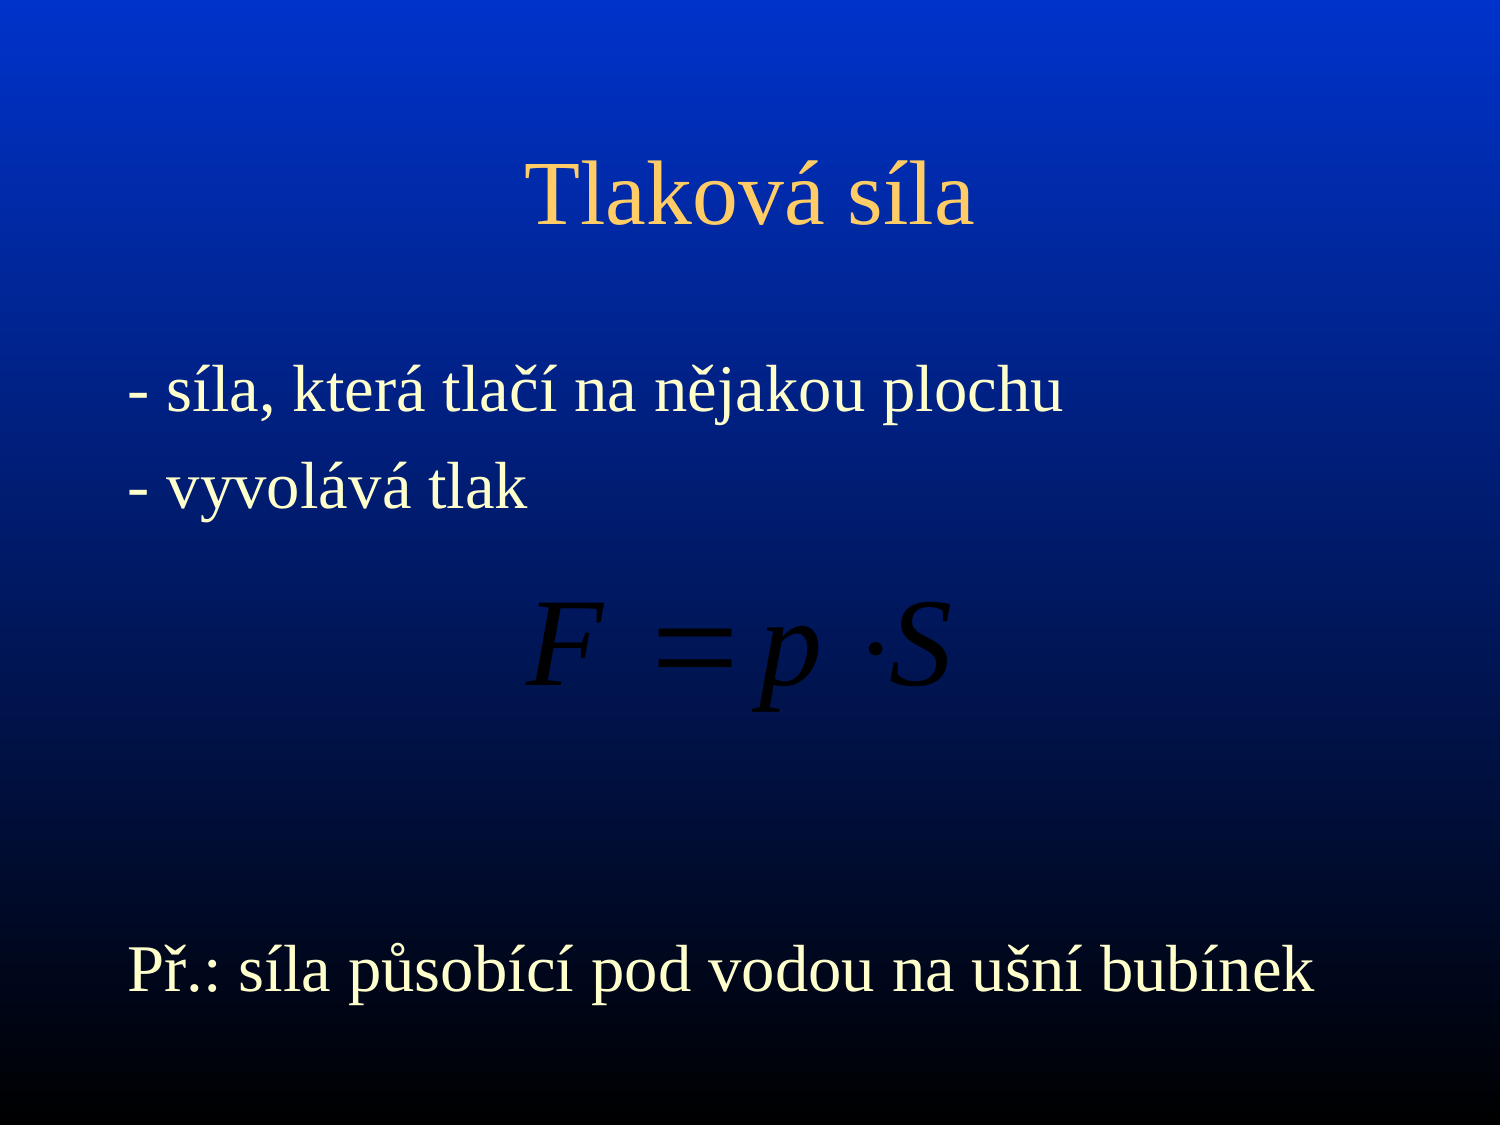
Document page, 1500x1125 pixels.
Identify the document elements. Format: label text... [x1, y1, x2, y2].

chart [503, 570, 988, 738]
list - síla, která tlačí na nějakou plochu - vyvolává tlak Př.: síla působící pod vodou na ušní bubínek [112, 337, 1388, 1013]
title Tlaková síla [112, 37, 1388, 250]
